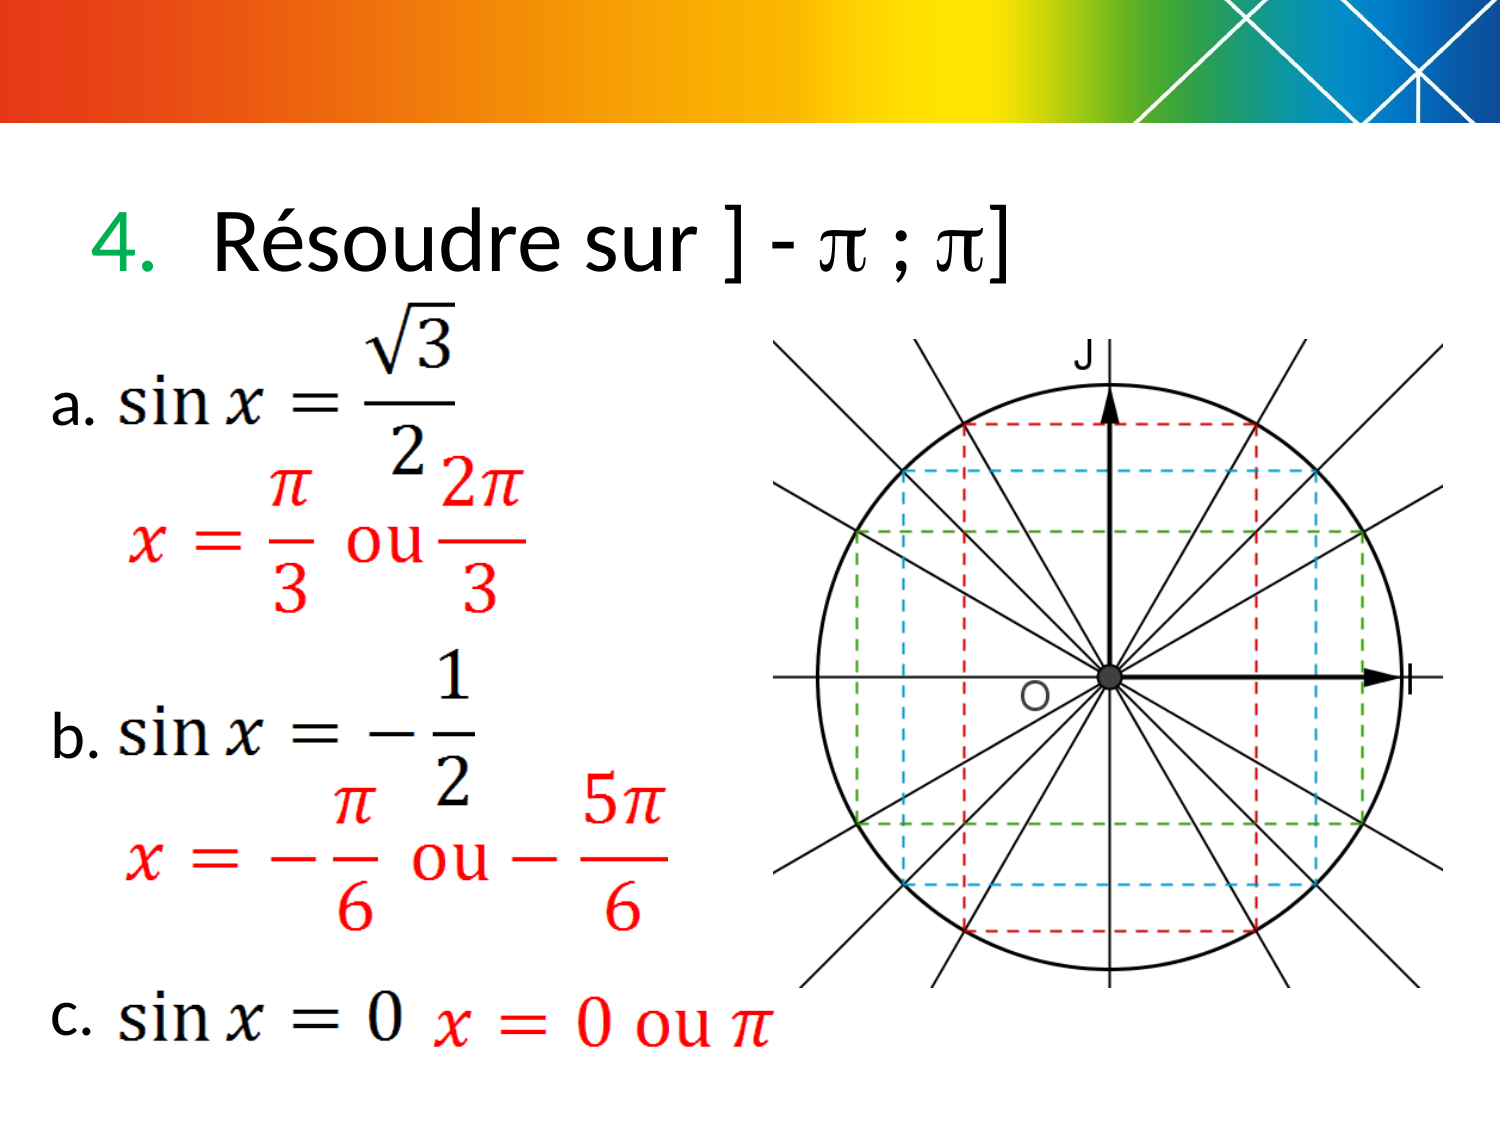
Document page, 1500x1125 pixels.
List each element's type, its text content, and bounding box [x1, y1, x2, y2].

title Résoudre sur ] -  ; ] [75, 163, 1426, 305]
picture [0, 0, 1359, 123]
picture [117, 638, 668, 947]
picture [433, 339, 1443, 1079]
picture [117, 287, 526, 629]
text_box a. b. c. [35, 351, 821, 1125]
picture [1340, 0, 1500, 123]
picture [117, 970, 407, 1073]
